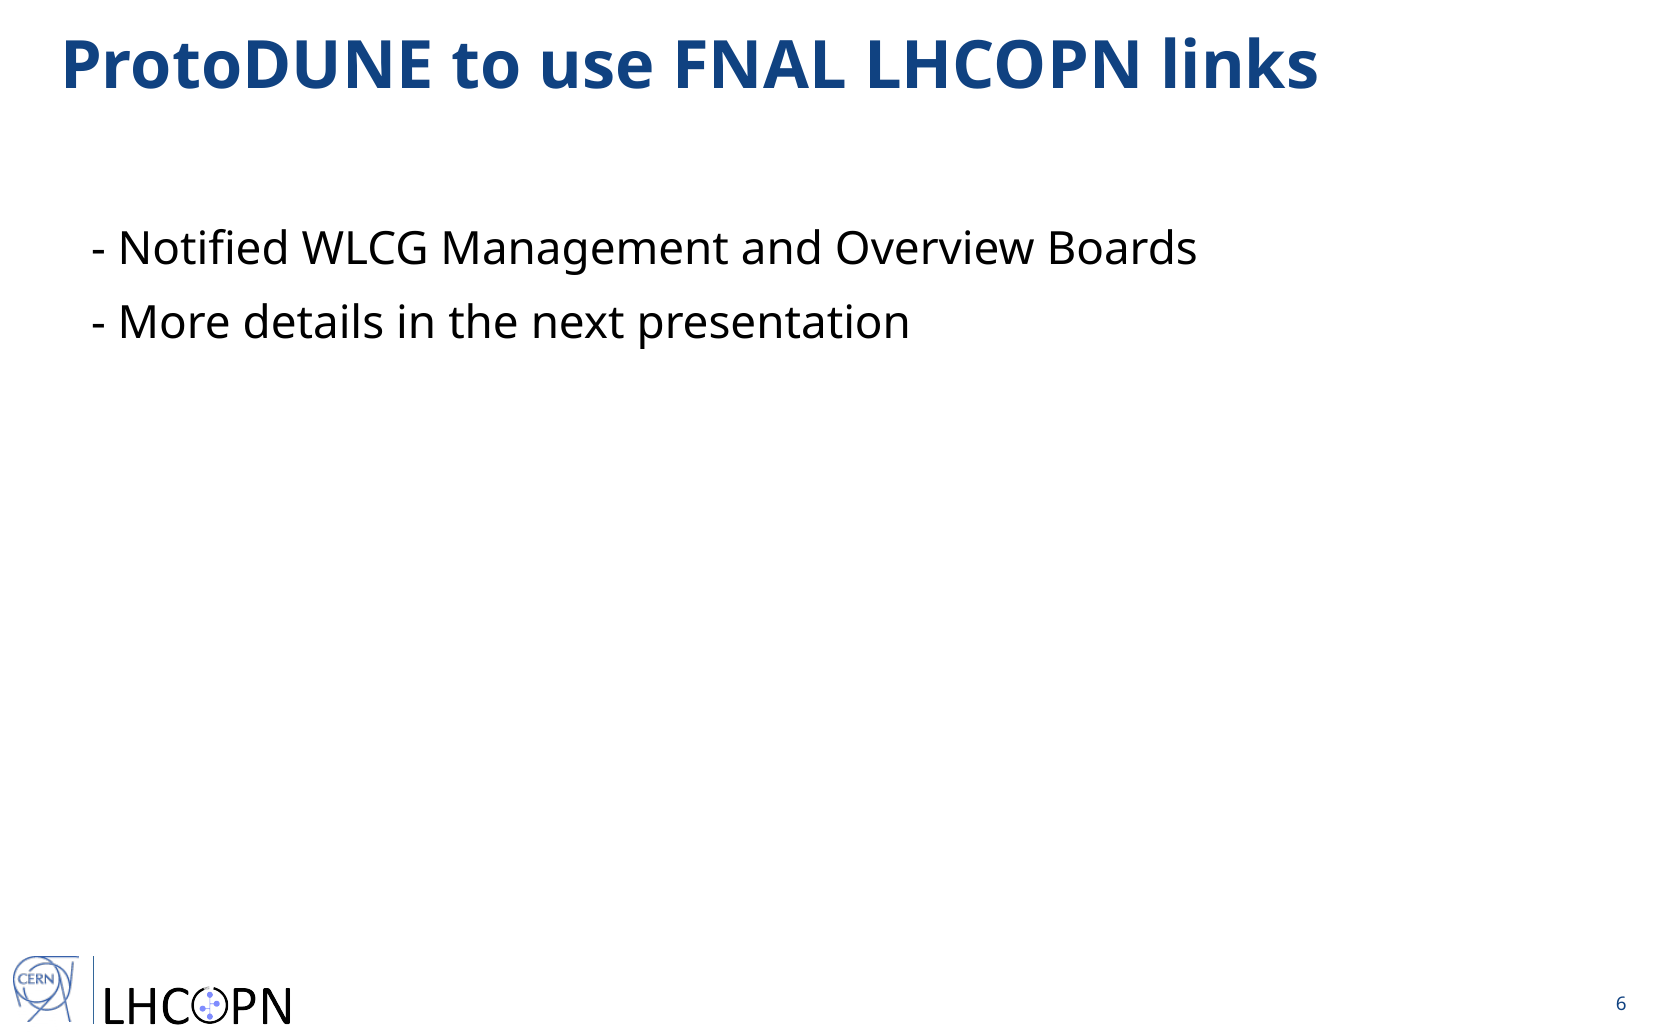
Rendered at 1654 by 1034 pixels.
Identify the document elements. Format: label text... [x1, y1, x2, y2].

picture [13, 956, 76, 1032]
text_box - Notified WLCG Management and Overview Boards - More details in the next presentation [76, 117, 1601, 1034]
title ProtoDUNE to use FNAL LHCOPN links [60, 0, 1528, 138]
